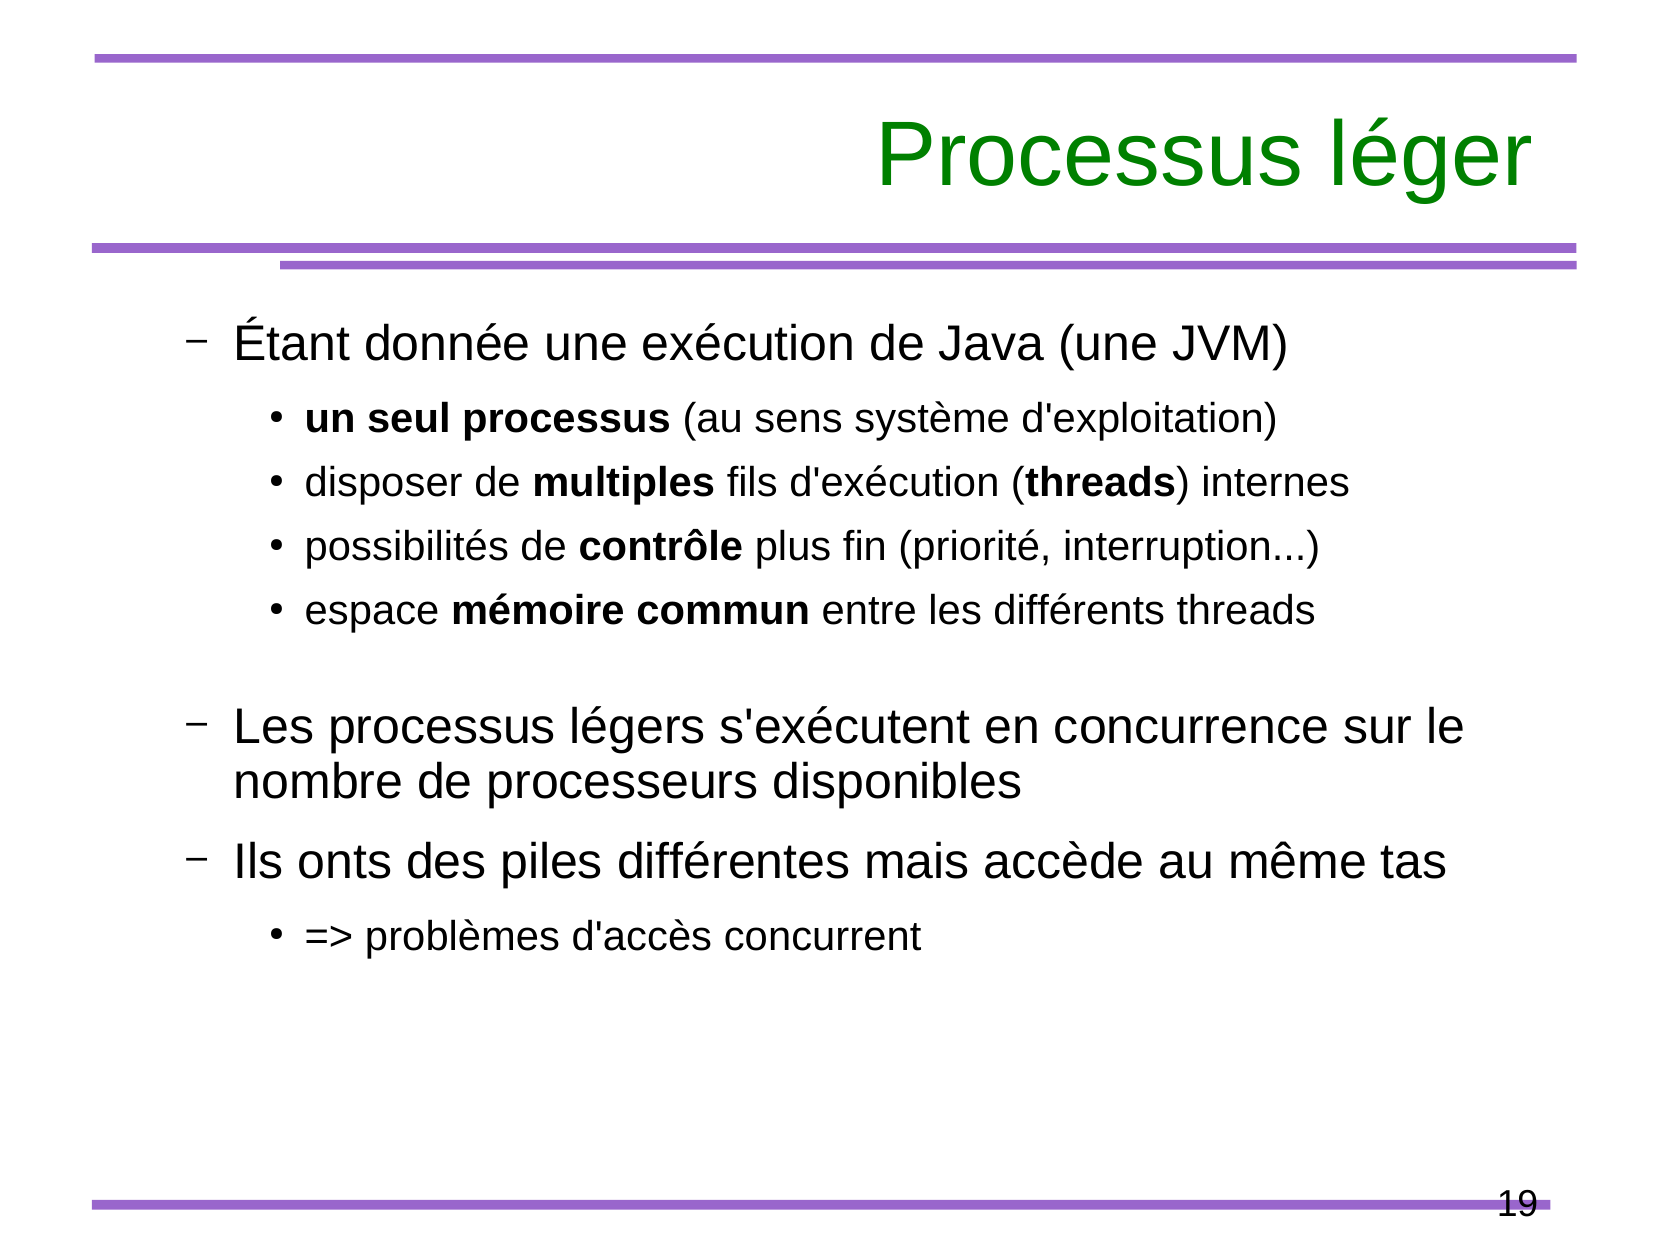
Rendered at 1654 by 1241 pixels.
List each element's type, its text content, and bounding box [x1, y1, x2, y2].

title Processus léger [121, 49, 1534, 257]
list Étant donnée une exécution de Java (une JVM) un seul processus (au sens système d'exploitation) disposer de multiples fils d'exécution (threads) internes possibilités de contrôle plus fin (priorité, interruption...) espace mémoire commun entre les différents threads Les processus légers s'exécutent en concurrence sur le nombre de processeurs disponibles Ils onts des piles différentes mais accède au même tas => problèmes d'accès concurrent [92, 315, 1563, 1163]
